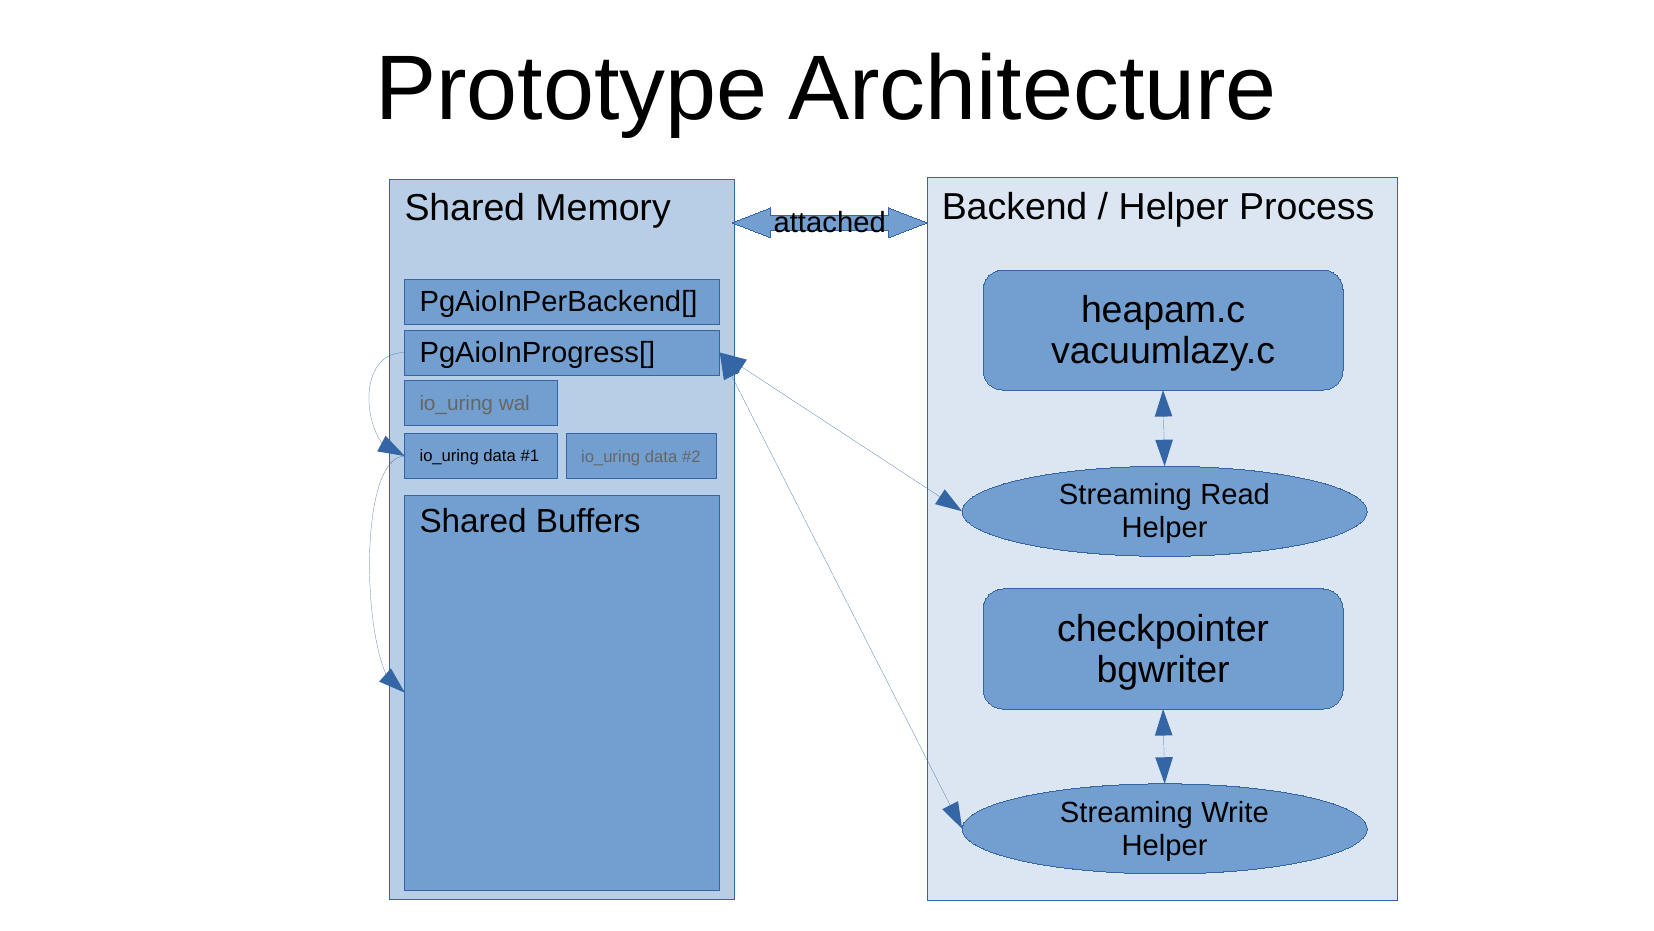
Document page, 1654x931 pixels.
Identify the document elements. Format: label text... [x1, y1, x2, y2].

text_box attached [842, 215, 881, 231]
text_box io_uring wal [404, 380, 558, 426]
text_box Shared Memory [389, 353, 735, 900]
text_box Streaming Write Helper [962, 783, 1368, 874]
text_box heapam.c vacuumlazy.c [983, 270, 1344, 391]
title Prototype Architecture [82, 9, 1571, 166]
text_box attached [883, 207, 928, 238]
text_box Shared Buffers [404, 495, 720, 891]
text_box PgAioInPerBackend[] [404, 279, 720, 325]
text_box io_uring data #2 [566, 433, 717, 479]
text_box checkpointer bgwriter [983, 588, 1344, 710]
text_box io_uring data #1 [404, 433, 558, 479]
text_box Backend / Helper Process [927, 177, 1398, 901]
text_box PgAioInProgress[] [404, 330, 720, 376]
text_box attached [802, 215, 839, 231]
text_box Shared Memory [389, 179, 735, 356]
text_box attached [732, 207, 792, 238]
text_box Streaming Read Helper [962, 466, 1368, 557]
